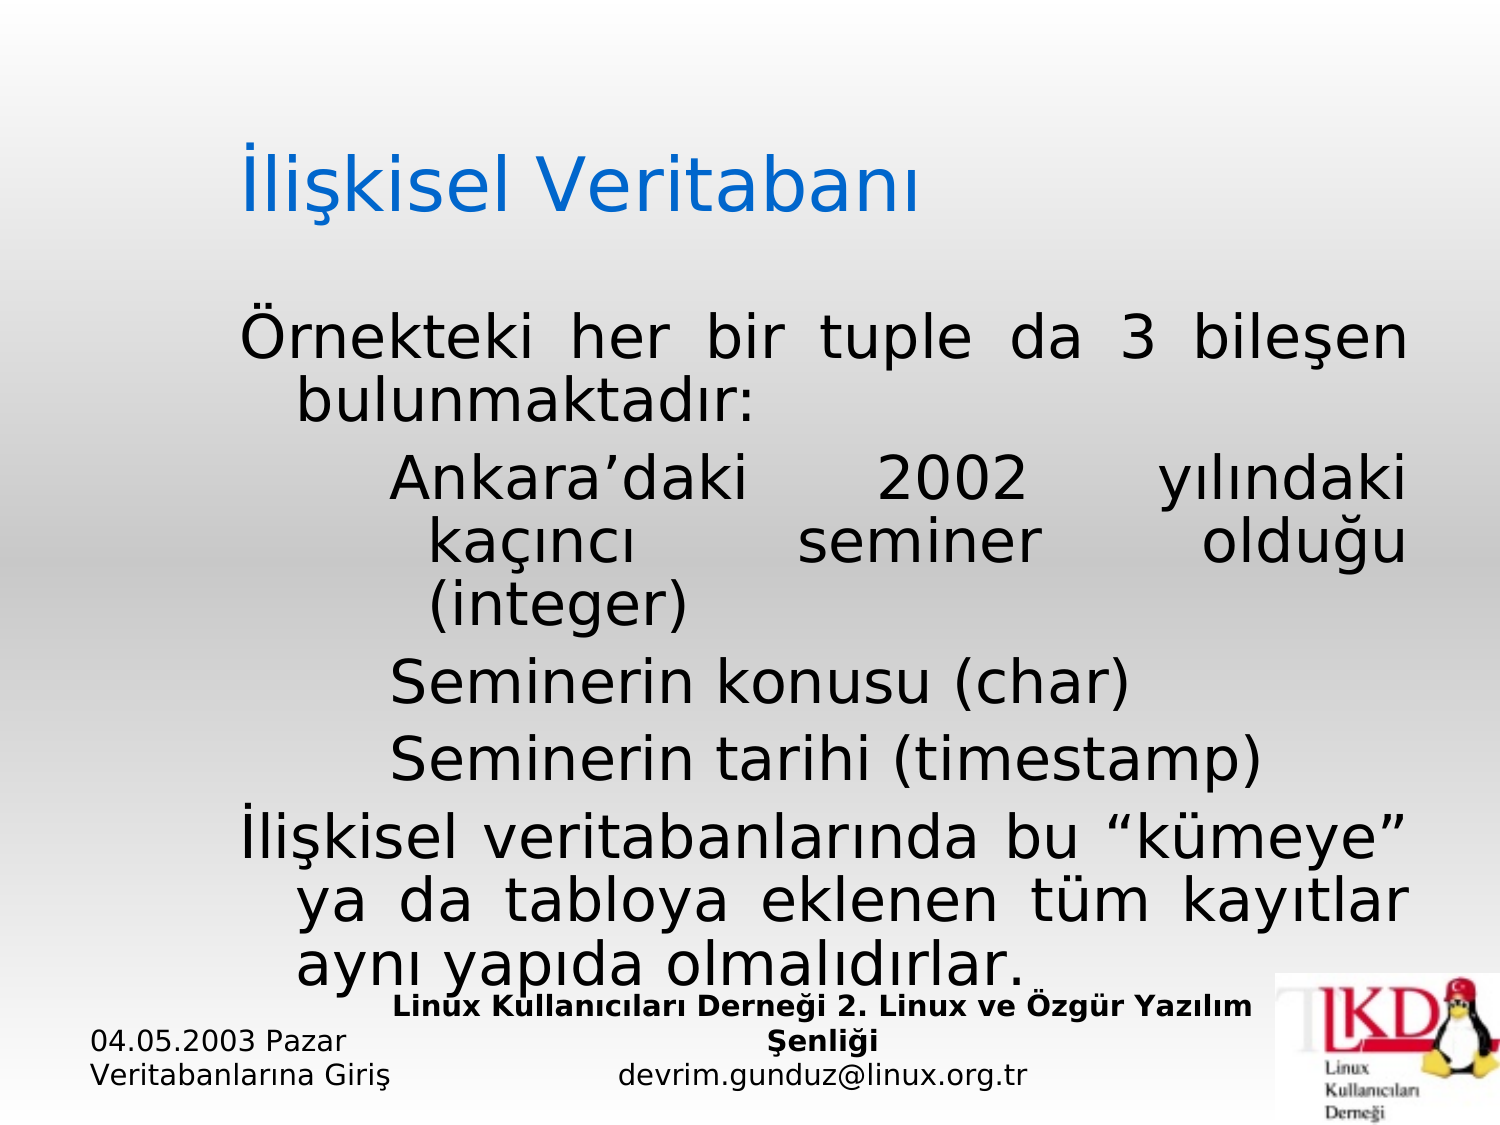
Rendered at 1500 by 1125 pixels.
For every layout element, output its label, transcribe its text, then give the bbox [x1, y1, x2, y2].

list Örnekteki her bir tuple da 3 bileşen bulunmaktadır: Ankara’daki 2002 yılındaki kaçıncı seminer olduğu (integer) Seminerin konusu (char) Seminerin tarihi (timestamp) İlişkisel veritabanlarında bu “kümeye” ya da tabloya eklenen tüm kayıtlar aynı yapıda olmalıdırlar. [224, 299, 1425, 1077]
title İlişkisel Veritabanı [224, 49, 1425, 237]
picture [1275, 973, 1500, 1125]
